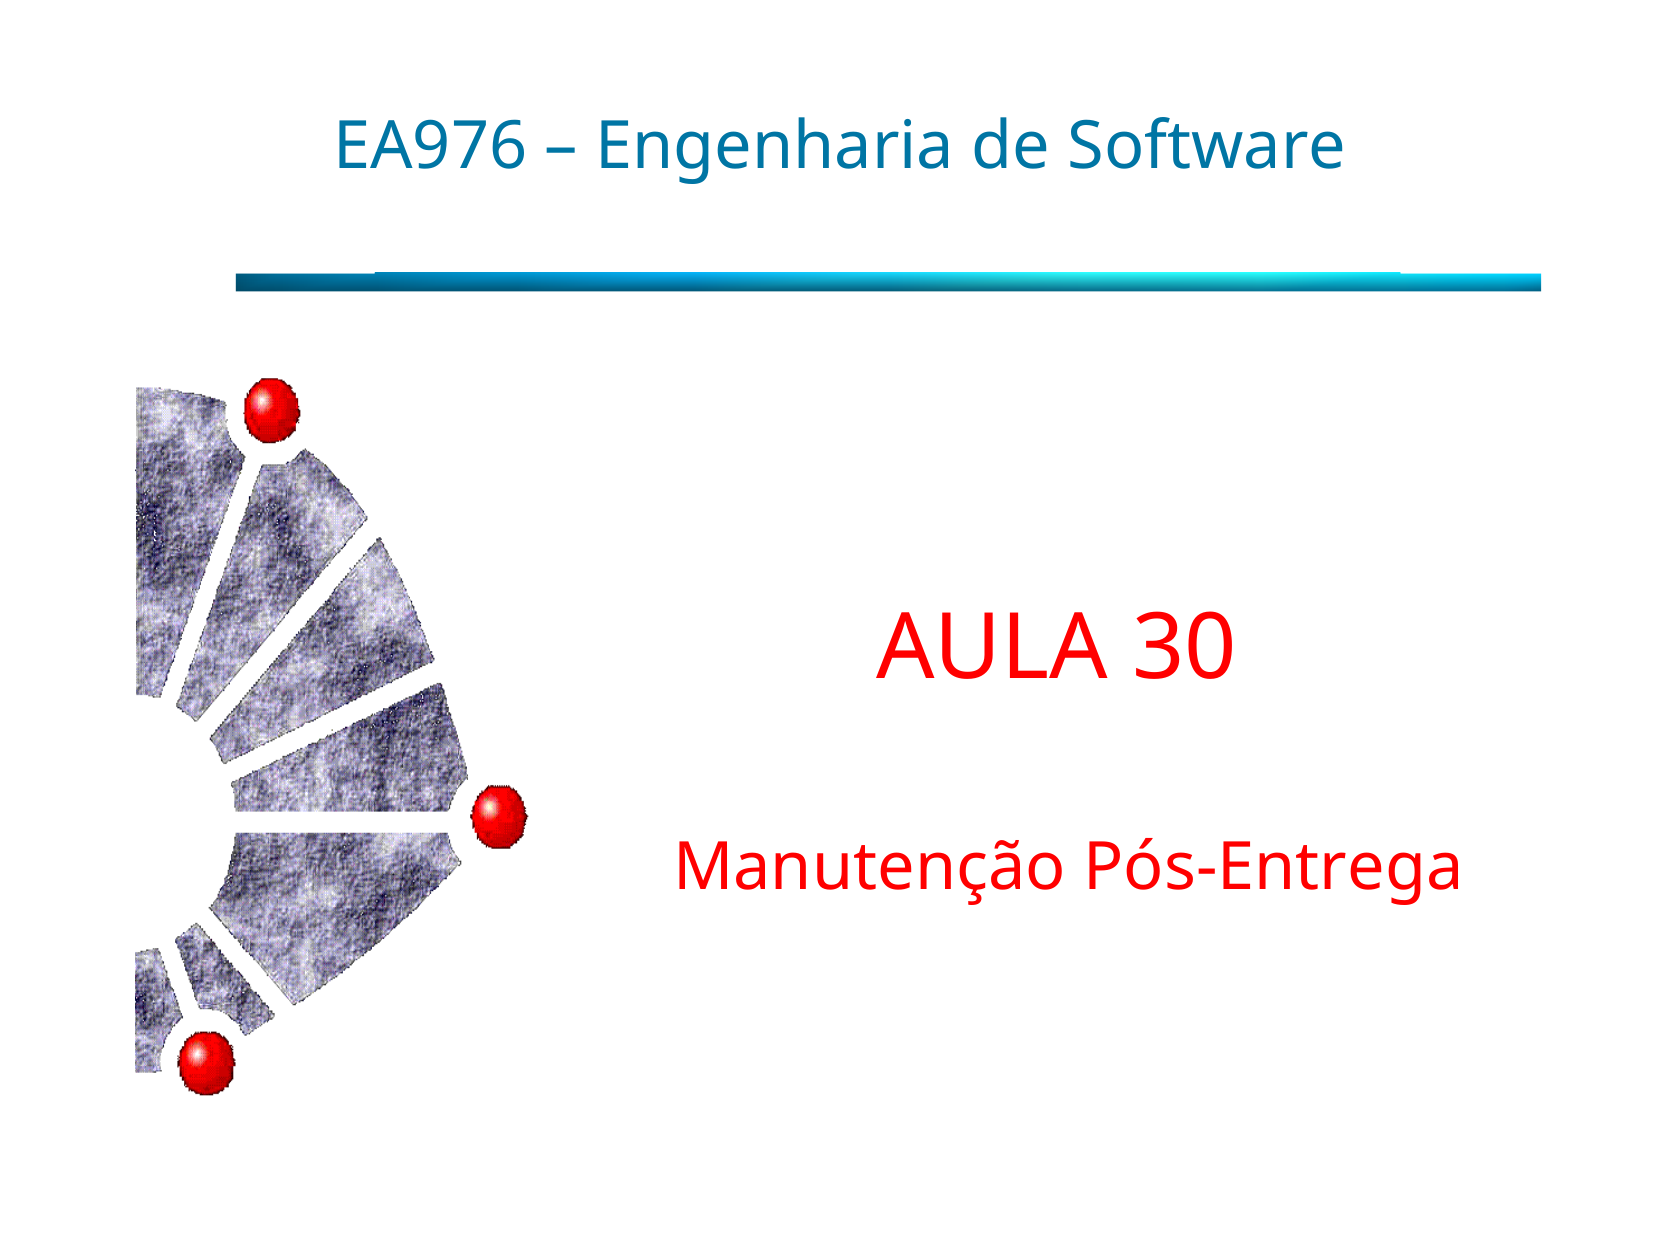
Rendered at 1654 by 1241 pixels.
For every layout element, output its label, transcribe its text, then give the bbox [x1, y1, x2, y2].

picture [125, 272, 1654, 295]
title EA976 – Engenharia de Software [61, 35, 1620, 250]
subtitle AULA 30 Manutenção Pós-Entrega [561, 308, 1541, 1182]
chart [135, 324, 562, 1112]
